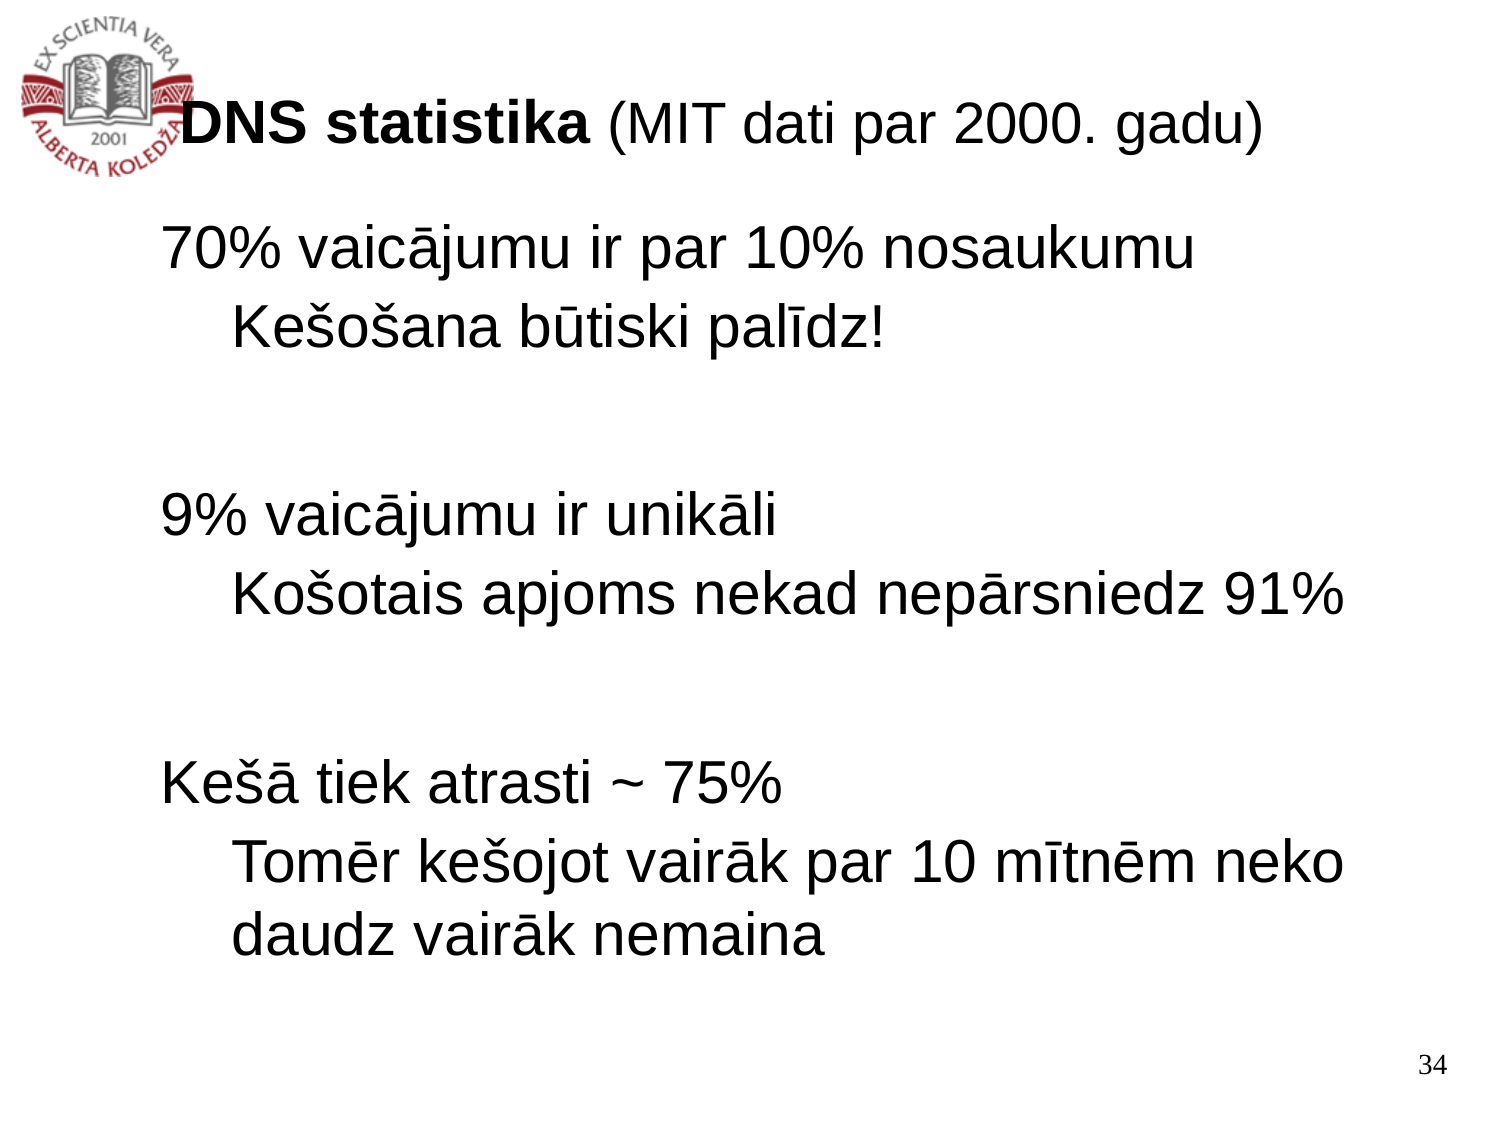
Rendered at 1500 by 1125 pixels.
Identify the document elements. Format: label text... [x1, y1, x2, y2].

list 70% vaicājumu ir par 10% nosaukumu Kešošana būtiski palīdz! 9% vaicājumu ir unikāli Košotais apjoms nekad nepārsniedz 91% Kešā tiek atrasti ~ 75% Tomēr kešojot vairāk par 10 mītnēm neko daudz vairāk nemaina [74, 200, 1463, 1101]
picture [21, 16, 194, 177]
title DNS statistika (MIT dati par 2000. gadu) [50, 62, 1374, 175]
text_box <skaitlis> [1312, 1037, 1463, 1101]
